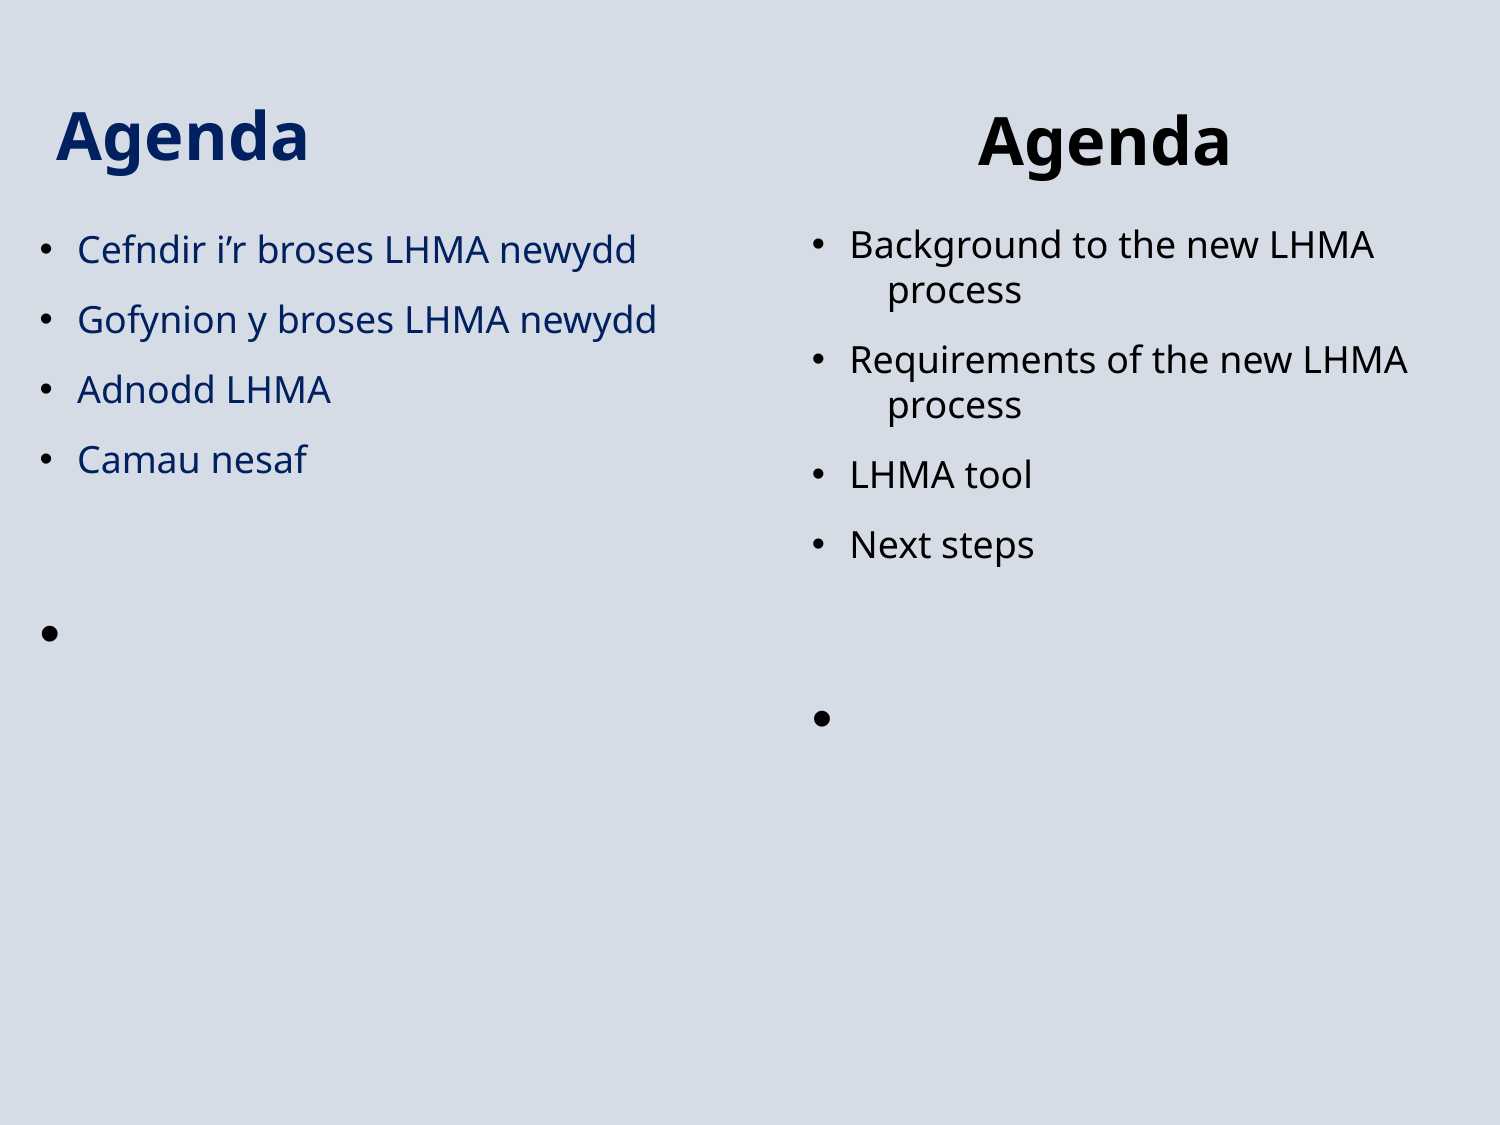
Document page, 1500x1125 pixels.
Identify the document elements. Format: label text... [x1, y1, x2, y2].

text_box Cefndir i’r broses LHMA newydd Gofynion y broses LHMA newydd Adnodd LHMA Camau nesaf [24, 218, 716, 1071]
list Agenda [963, 33, 1414, 188]
list Agenda [41, 29, 680, 183]
text_box Background to the new LHMA process Requirements of the new LHMA process LHMA tool Next steps [796, 213, 1476, 1066]
